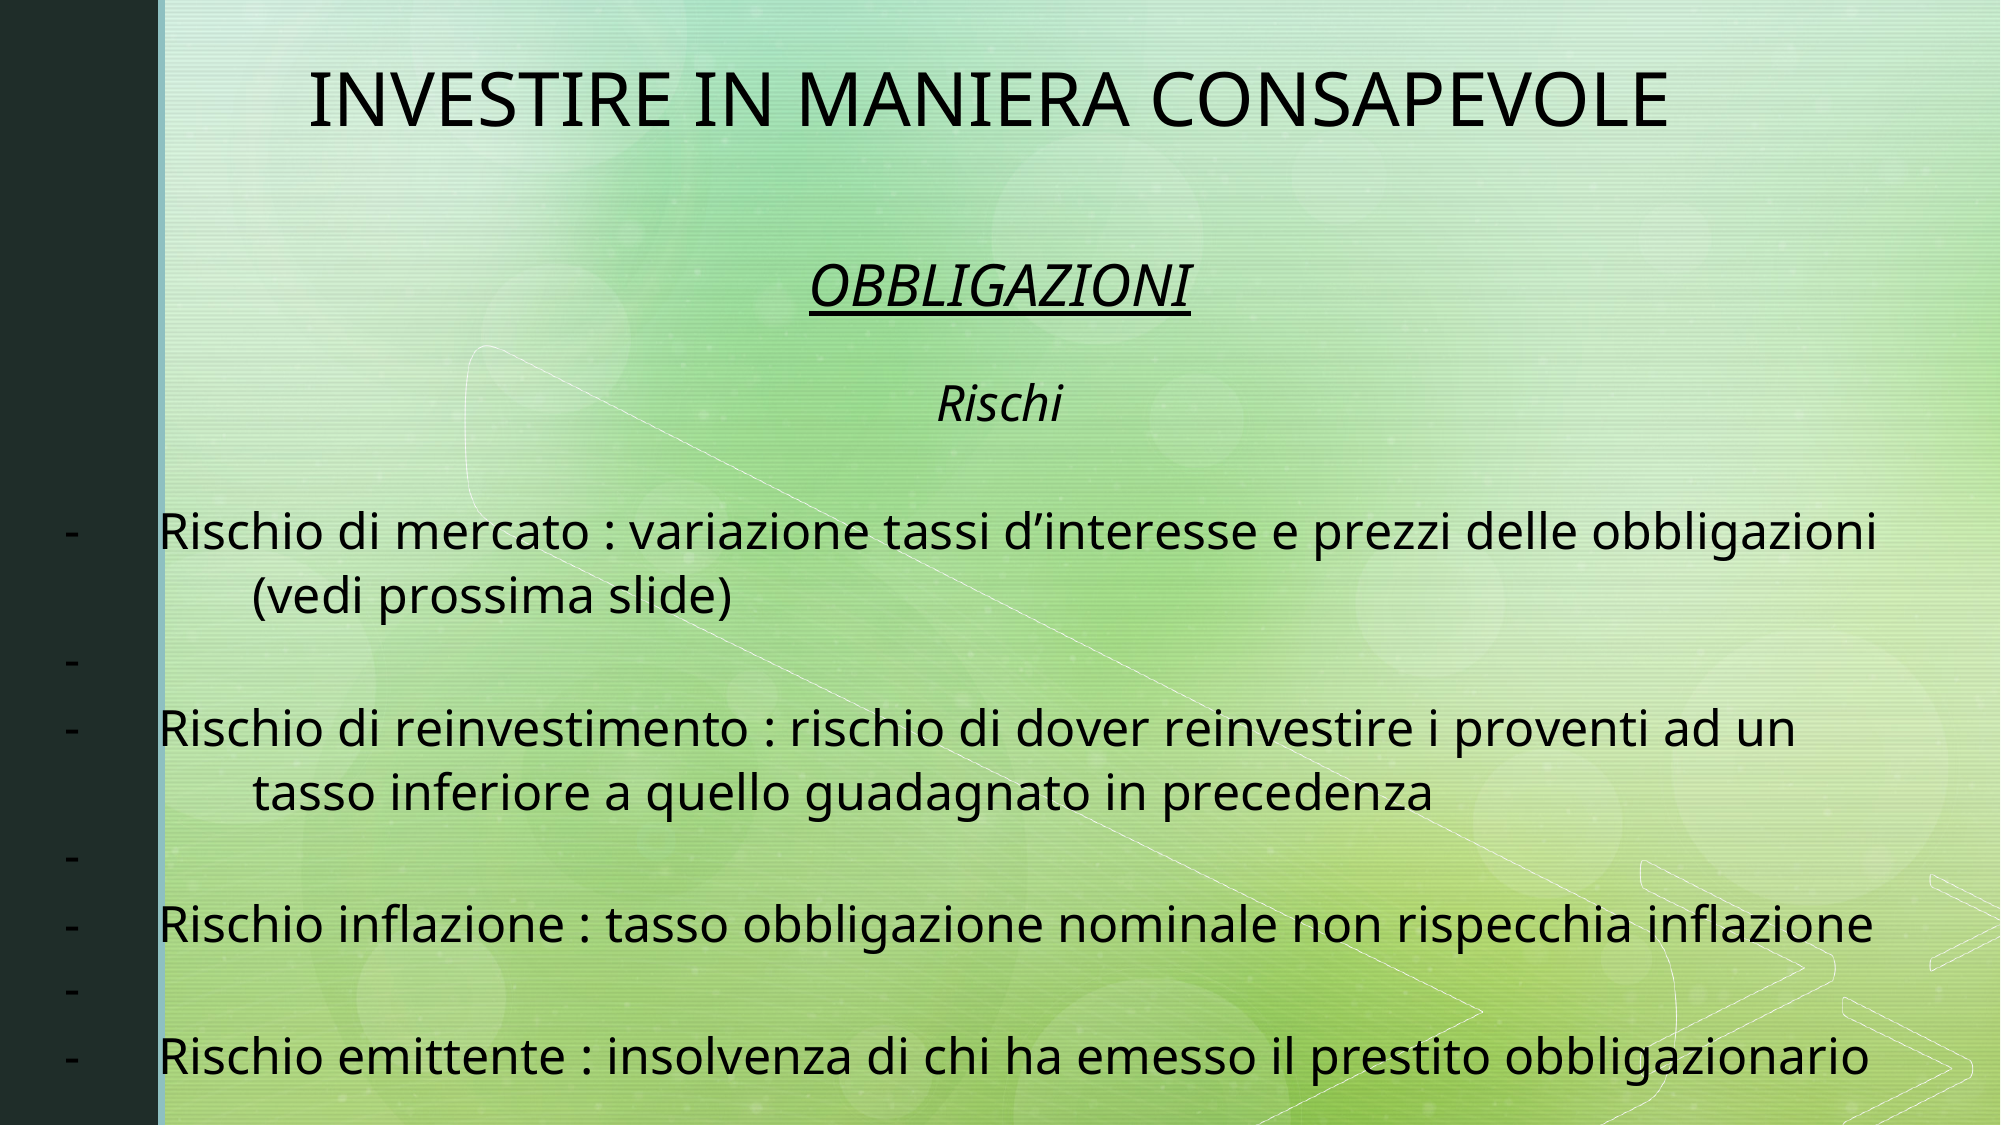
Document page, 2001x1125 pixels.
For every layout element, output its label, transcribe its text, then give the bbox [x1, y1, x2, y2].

text_box INVESTIRE IN MANIERA CONSAPEVOLE OBBLIGAZIONI Rischi Rischio di mercato : variazione tassi d’interesse e prezzi delle obbligazioni (vedi prossima slide) Rischio di reinvestimento : rischio di dover reinvestire i proventi ad un tasso inferiore a quello guadagnato in precedenza Rischio inflazione : tasso obbligazione nominale non rispecchia inflazione Rischio emittente : insolvenza di chi ha emesso il prestito obbligazionario [49, 37, 1951, 1088]
